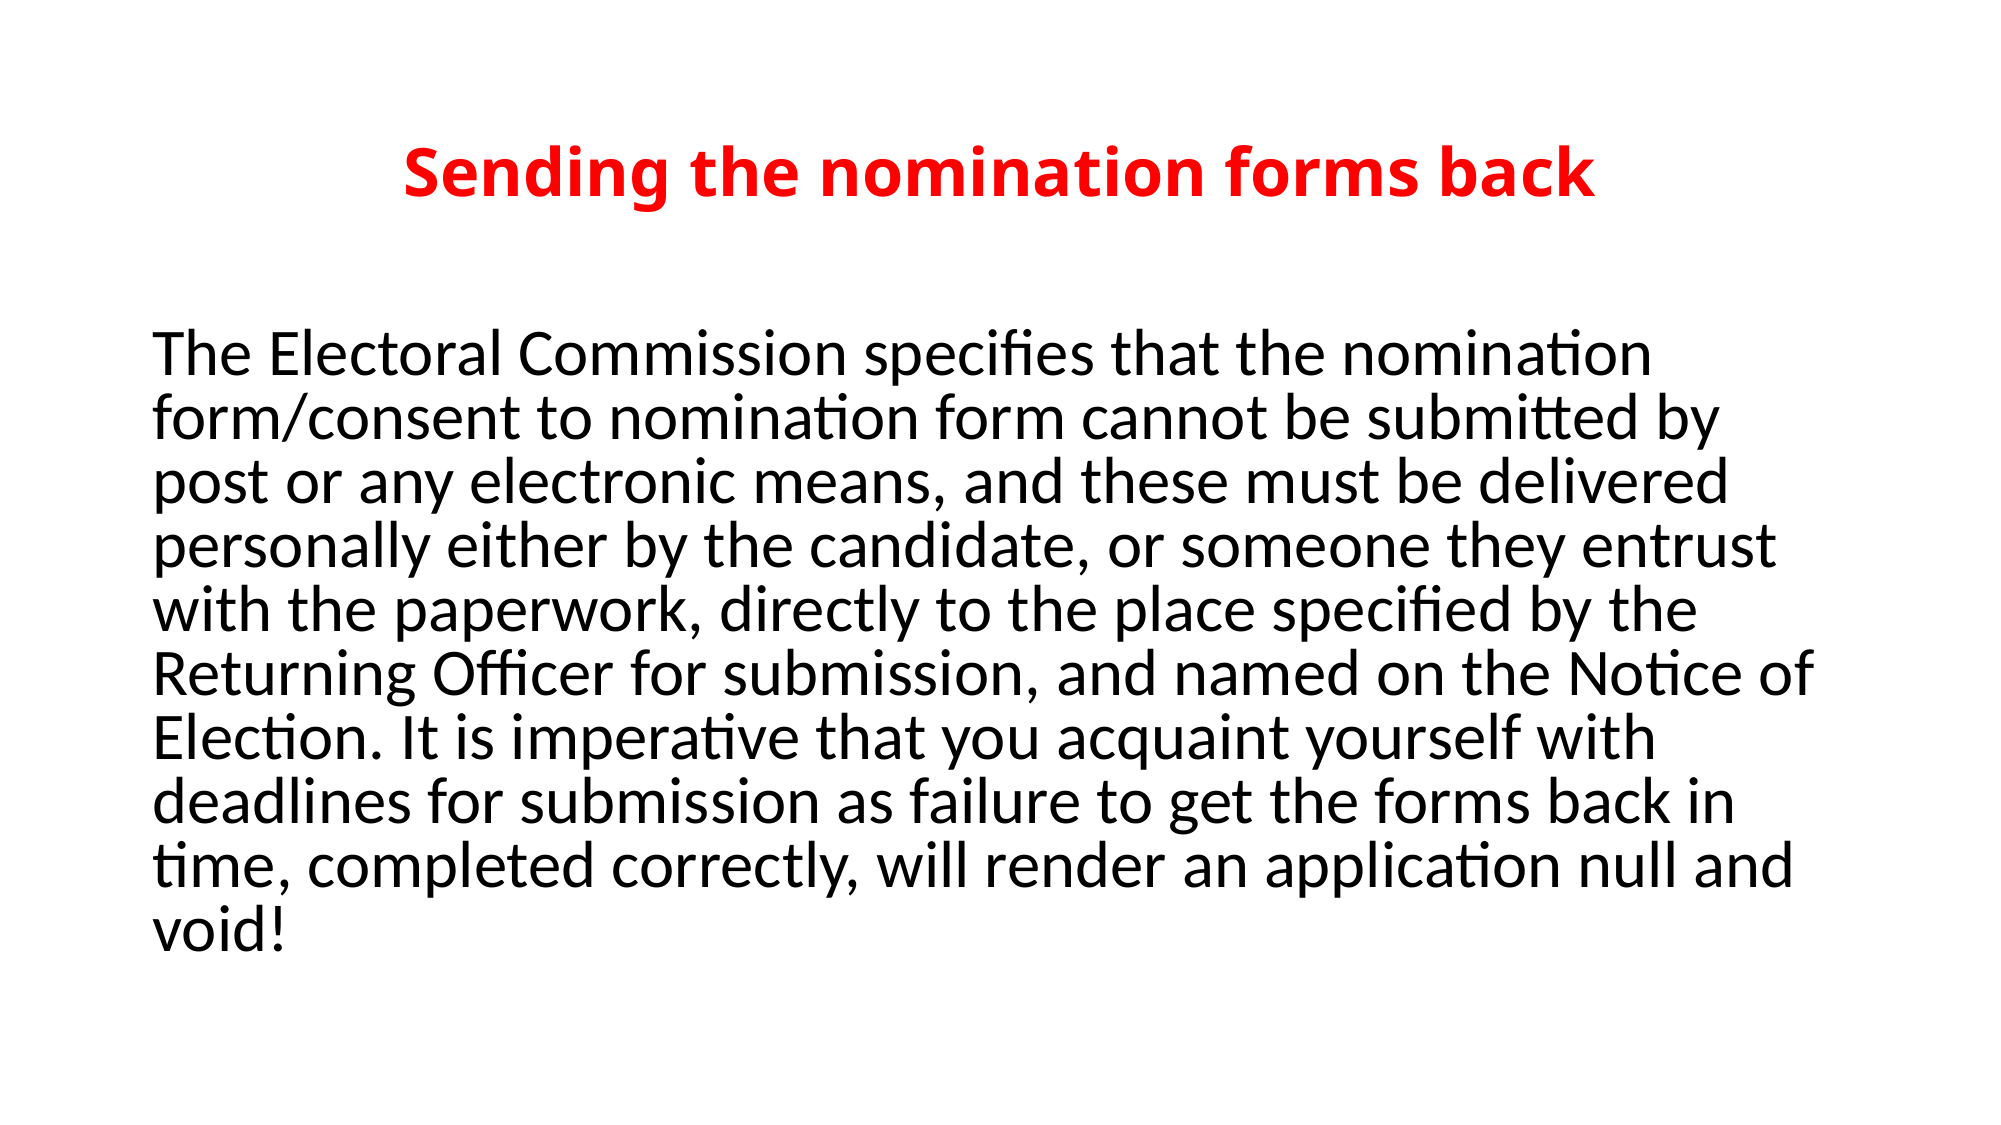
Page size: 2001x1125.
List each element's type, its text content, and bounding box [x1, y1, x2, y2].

title Sending the nomination forms back [137, 59, 1863, 182]
list The Electoral Commission specifies that the nomination form/consent to nomination form cannot be submitted by post or any electronic means, and these must be delivered personally either by the candidate, or someone they entrust with the paperwork, directly to the place specified by the Returning Officer for submission, and named on the Notice of Election. It is imperative that you acquaint yourself with deadlines for submission as failure to get the forms back in time, completed correctly, will render an application null and void! [137, 226, 1863, 1014]
